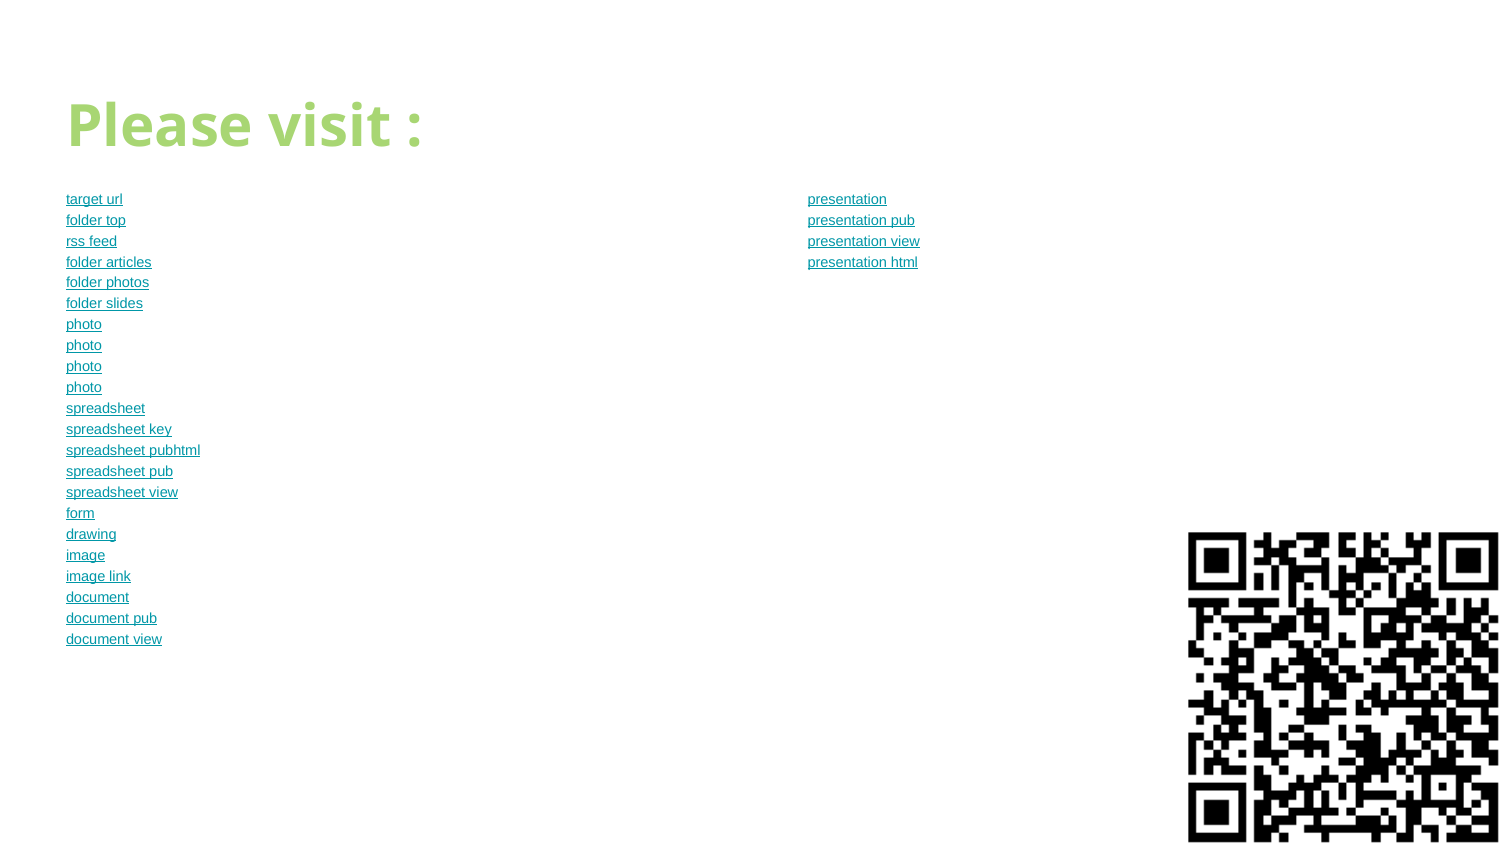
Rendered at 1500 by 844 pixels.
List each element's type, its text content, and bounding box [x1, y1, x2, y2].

picture [1187, 531, 1500, 844]
list target url folder top rss feed folder articles folder photos folder slides photo photo photo photo spreadsheet spreadsheet key spreadsheet pubhtml spreadsheet pub spreadsheet view form drawing image image link document document pub document view [51, 189, 708, 750]
title Please visit : [51, 72, 1449, 167]
list presentation presentation pub presentation view presentation html [792, 189, 1449, 750]
